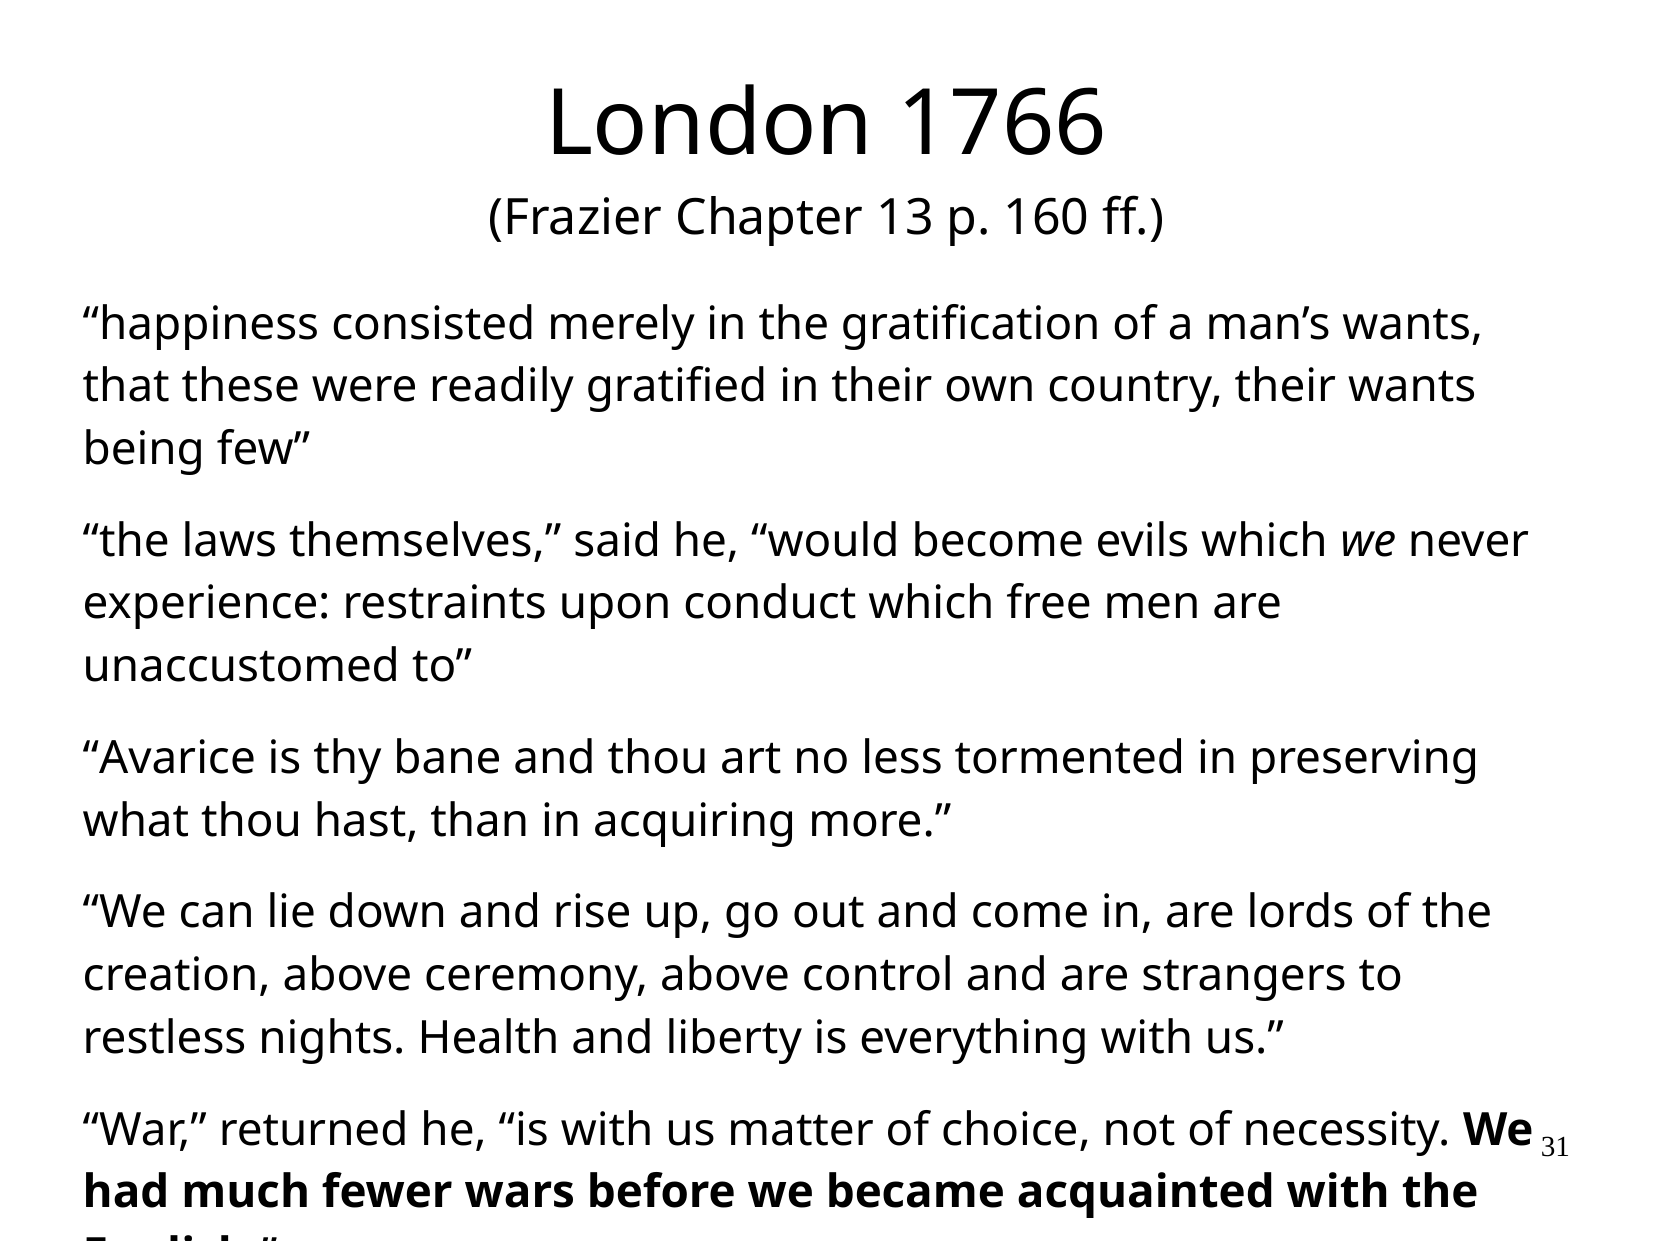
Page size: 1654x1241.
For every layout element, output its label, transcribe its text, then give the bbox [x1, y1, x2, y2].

list “happiness consisted merely in the gratification of a man’s wants, that these were readily gratified in their own country, their wants being few” “the laws themselves,” said he, “would become evils which we never experience: restraints upon conduct which free men are unaccustomed to” “Avarice is thy bane and thou art no less tormented in preserving what thou hast, than in acquiring more.” “We can lie down and rise up, go out and come in, are lords of the creation, above ceremony, above control and are strangers to restless nights. Health and liberty is everything with us.” “War,” returned he, “is with us matter of choice, not of necessity. We had much fewer wars before we became acquainted with the English.” [82, 290, 1571, 1183]
title London 1766 (Frazier Chapter 13 p. 160 ff.) [82, 49, 1571, 257]
